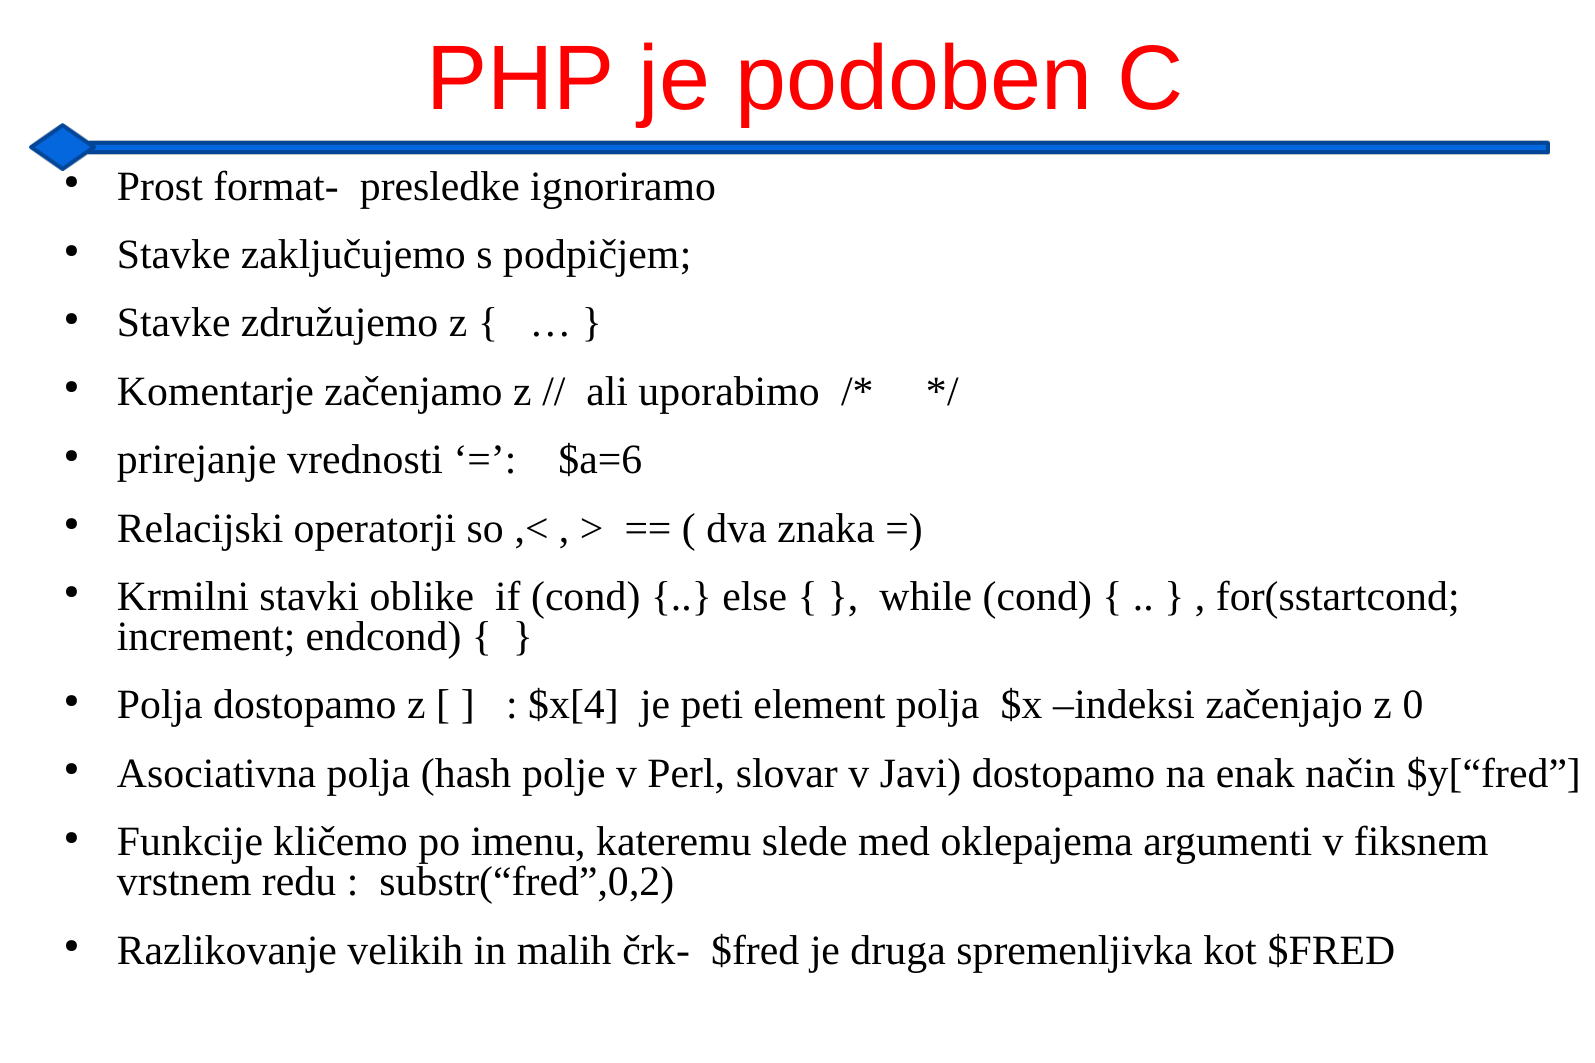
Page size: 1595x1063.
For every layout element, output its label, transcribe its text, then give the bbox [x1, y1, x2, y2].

title PHP je podoben C [176, 0, 1436, 157]
list Prost format- presledke ignoriramo Stavke zaključujemo s podpičjem; Stavke združujemo z { … } Komentarje začenjamo z // ali uporabimo /* */ prirejanje vrednosti ‘=’: $a=6 Relacijski operatorji so ,< , > == ( dva znaka =) Krmilni stavki oblike if (cond) {..} else { }, while (cond) { .. } , for(sstartcond; increment; endcond) { } Polja dostopamo z [ ] : $x[4] je peti element polja $x –indeksi začenjajo z 0 Asociativna polja (hash polje v Perl, slovar v Javi) dostopamo na enak način $y[“fred”] Funkcije kličemo po imenu, kateremu slede med oklepajema argumenti v fiksnem vrstnem redu : substr(“fred”,0,2) Razlikovanje velikih in malih črk- $fred je druga spremenljivka kot $FRED [47, 168, 1595, 1040]
picture [28, 122, 1551, 172]
